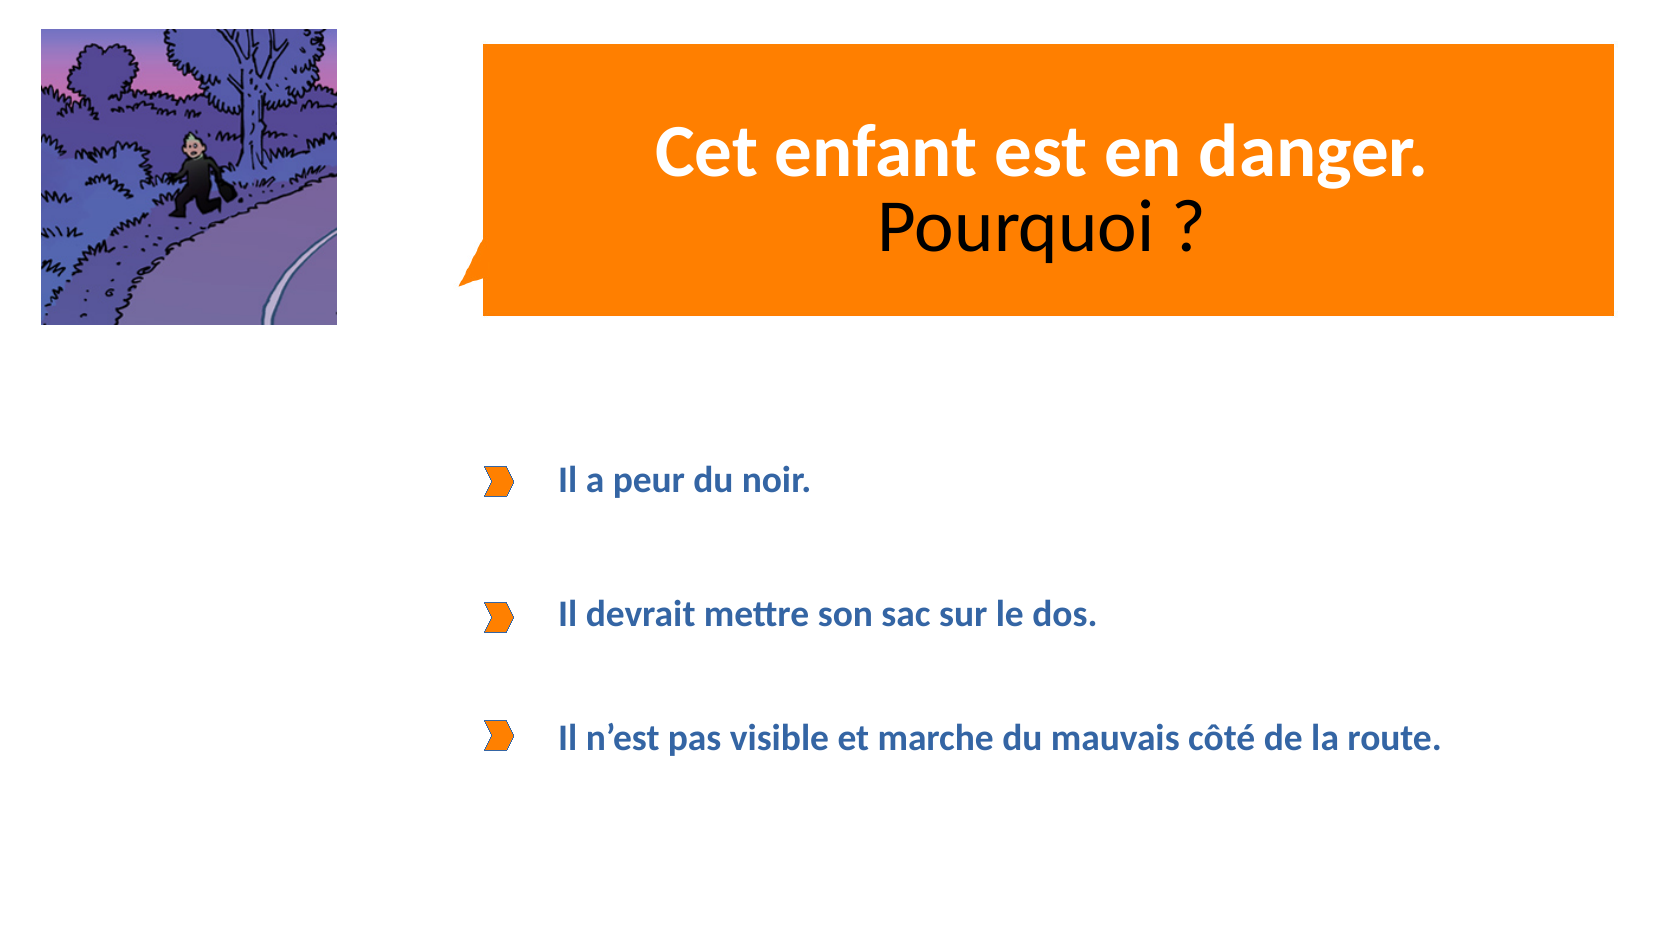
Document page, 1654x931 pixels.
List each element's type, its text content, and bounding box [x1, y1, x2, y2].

text_box [484, 602, 514, 633]
text_box Cet enfant est en danger. Pourquoi ? [466, 112, 1619, 278]
text_box Il n’est pas visible et marche du mauvais côté de la route. [543, 714, 1613, 768]
picture [5, 0, 1654, 345]
text_box [484, 466, 514, 497]
text_box Il devrait mettre son sac sur le dos. [543, 590, 1436, 644]
text_box Il a peur du noir. [543, 456, 1436, 510]
text_box [484, 720, 514, 751]
